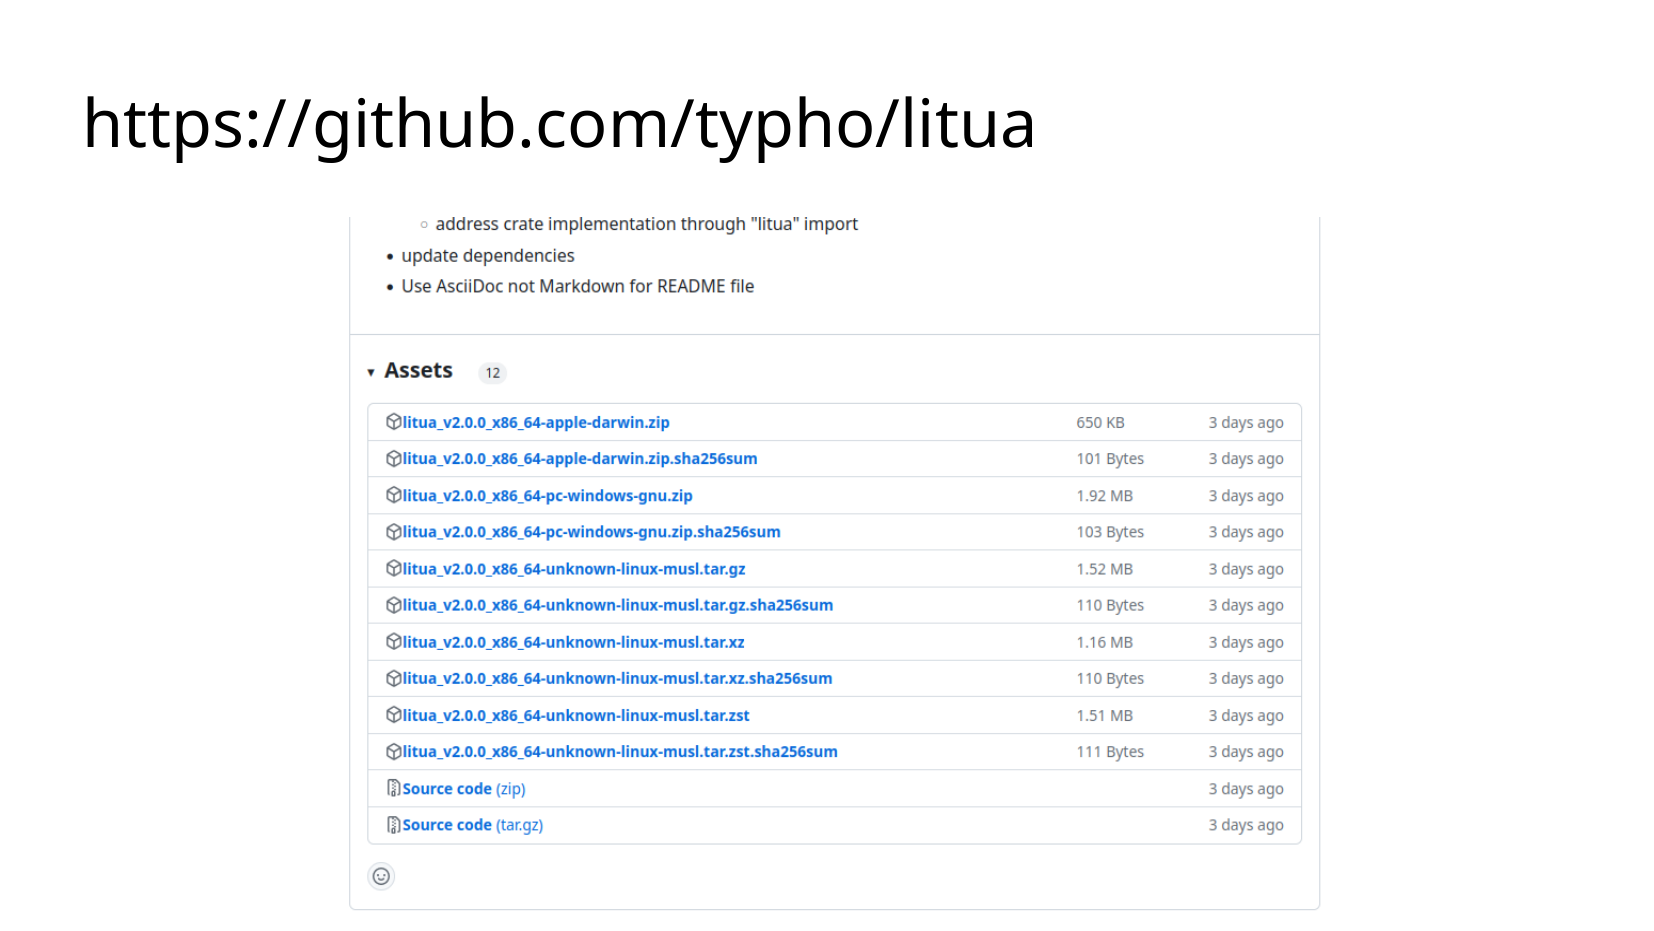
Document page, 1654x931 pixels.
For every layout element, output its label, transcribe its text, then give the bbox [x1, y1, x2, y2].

picture [330, 217, 1331, 931]
text_box https://github.com/typho/litua [82, 37, 1571, 207]
